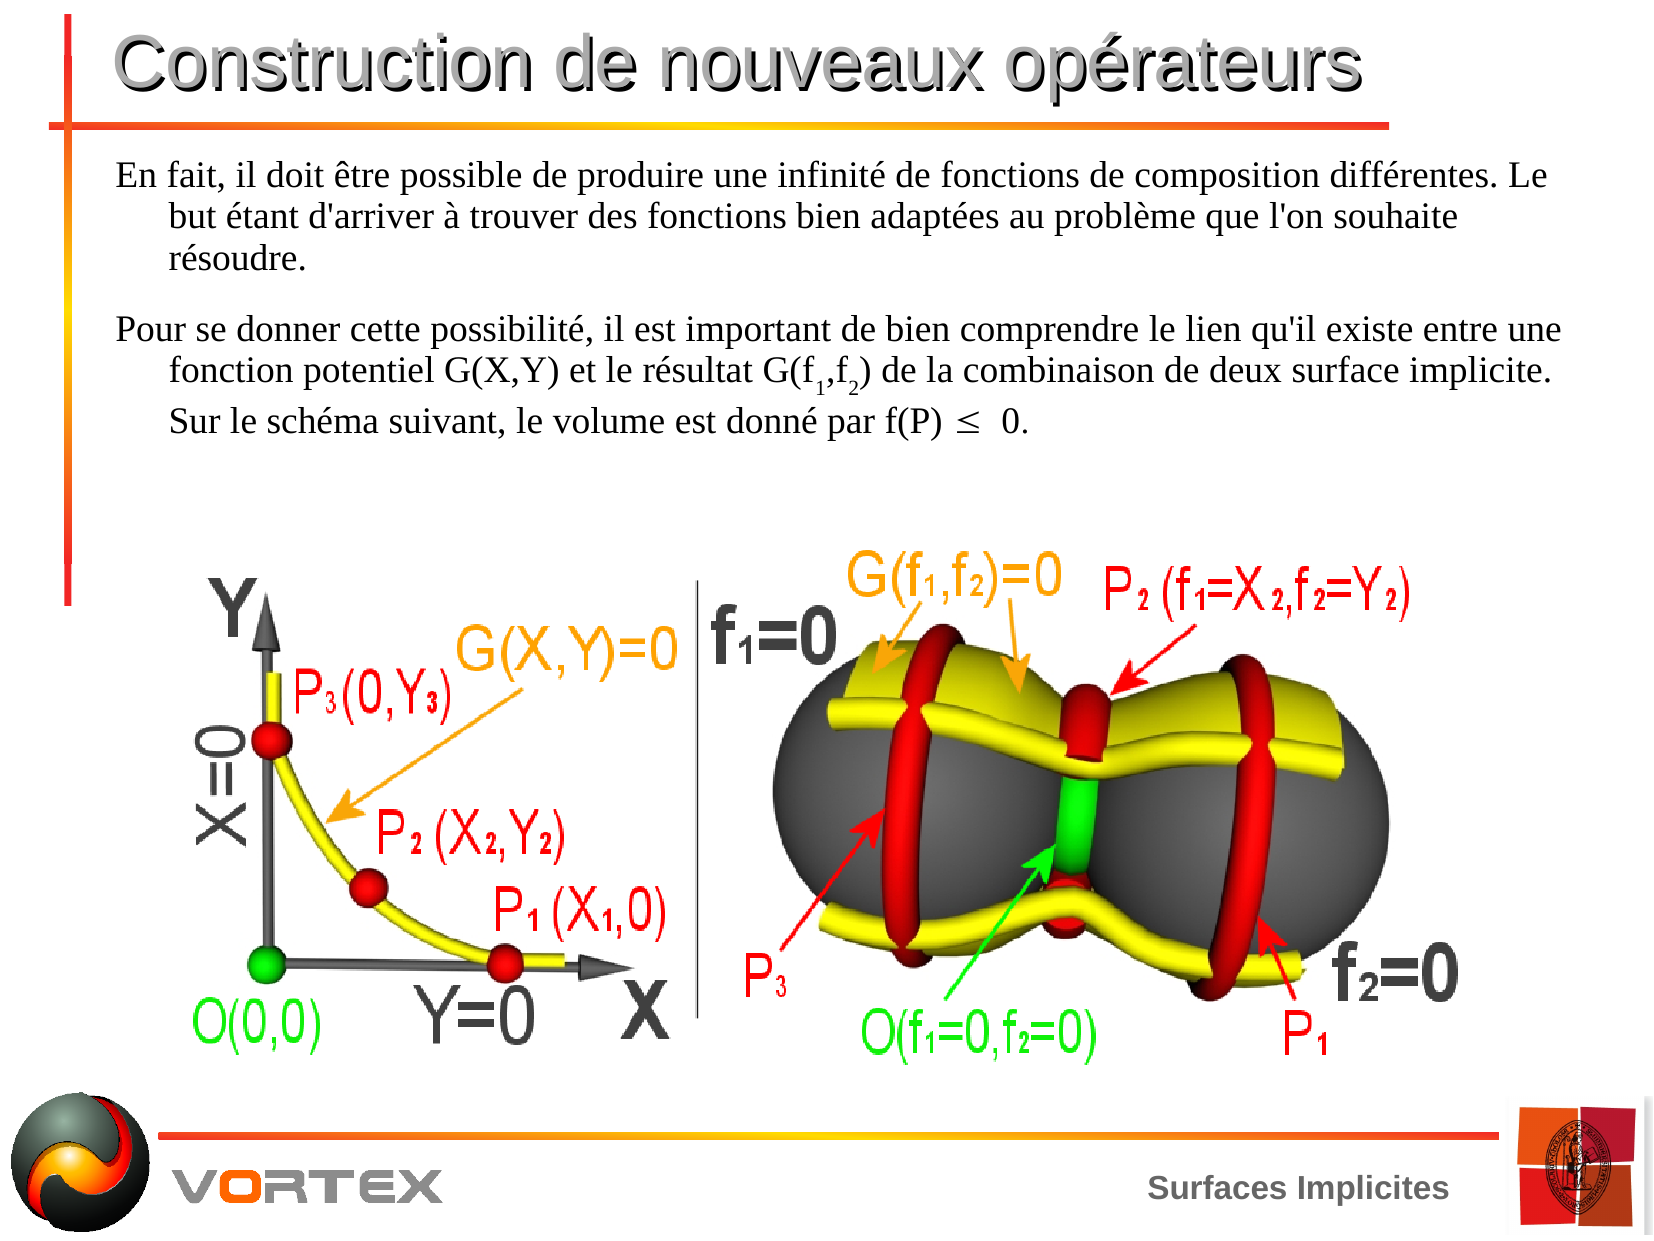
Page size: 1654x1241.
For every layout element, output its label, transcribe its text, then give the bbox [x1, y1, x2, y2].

picture [1505, 1096, 1653, 1235]
title Construction de nouveaux opérateurs [82, 4, 1392, 120]
picture [11, 533, 1478, 1232]
list En fait, il doit être possible de produire une infinité de fonctions de composition différentes. Le but étant d'arriver à trouver des fonctions bien adaptées au problème que l'on souhaite résoudre. Pour se donner cette possibilité, il est important de bien comprendre le lien qu'il existe entre une fonction potentiel G(X,Y) et le résultat G(f1,f2) de la combinaison de deux surface implicite. Sur le schéma suivant, le volume est donné par f(P)  0. [97, 153, 1571, 1109]
